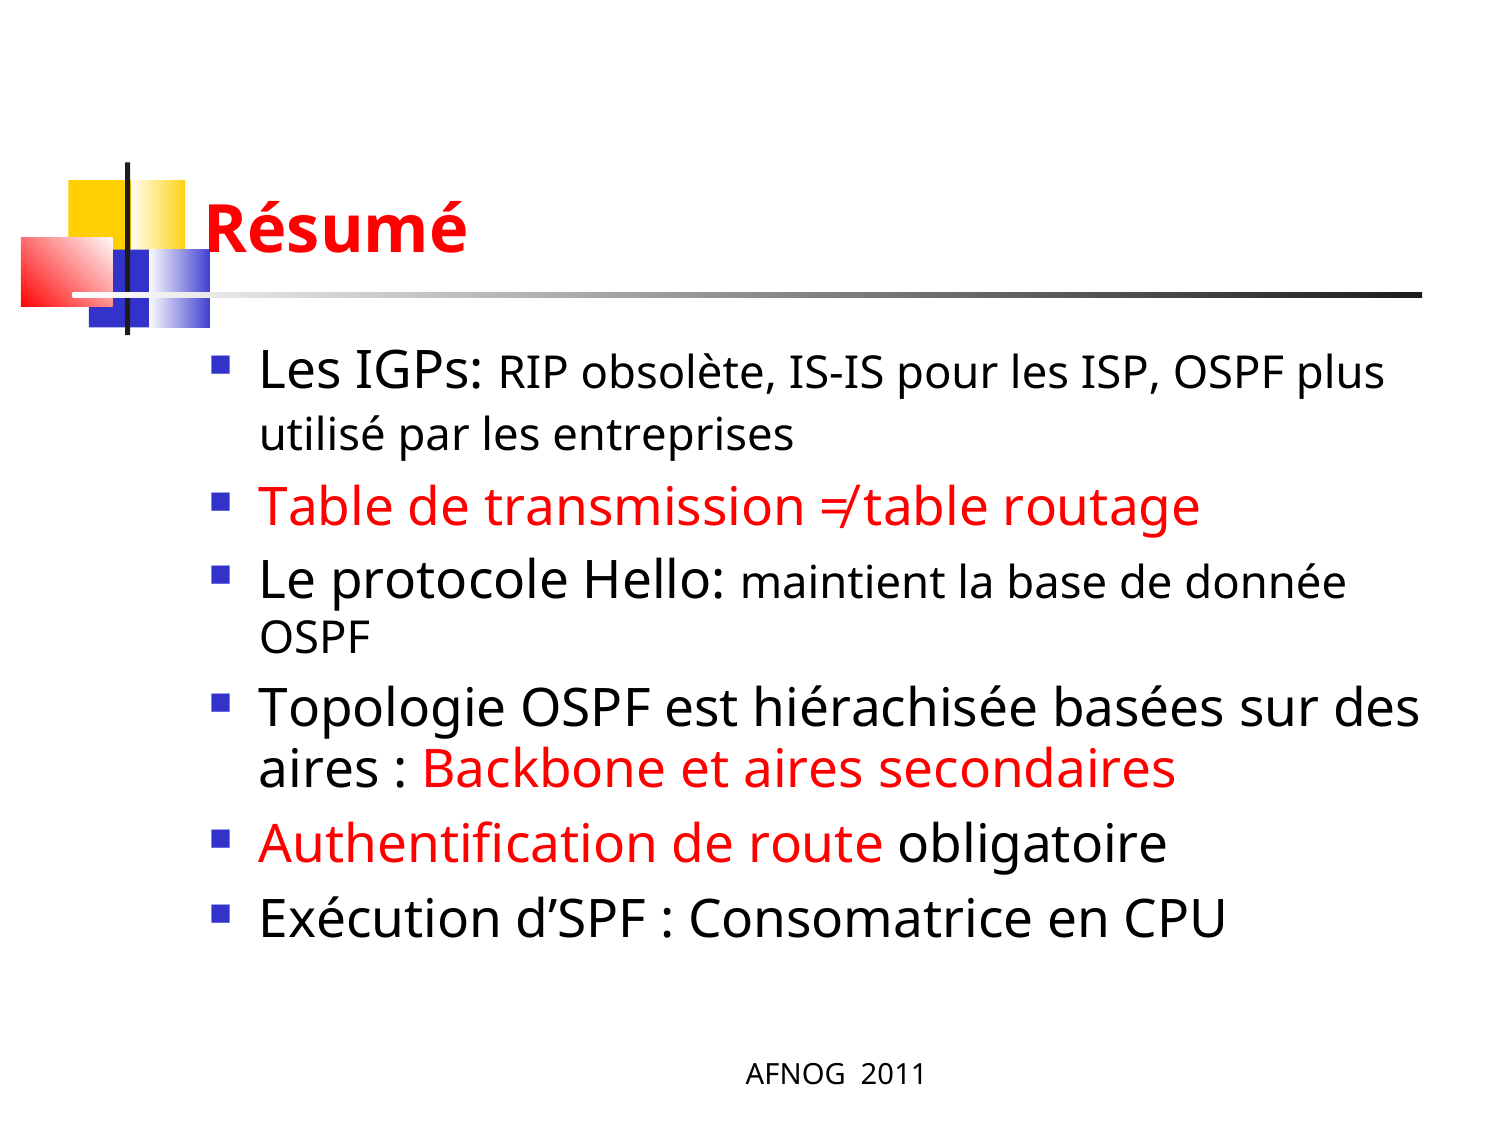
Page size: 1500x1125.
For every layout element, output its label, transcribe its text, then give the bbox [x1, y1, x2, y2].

title Résumé [188, 35, 1468, 276]
list Les IGPs: RIP obsolète, IS-IS pour les ISP, OSPF plus utilisé par les entreprises Table de transmission ≠ table routage Le protocole Hello: maintient la base de donnée OSPF Topologie OSPF est hiérachisée basées sur des aires : Backbone et aires secondaires Authentification de route obligatoire Exécution d’SPF : Consomatrice en CPU [193, 330, 1469, 961]
text_box AFNOG 2011 [599, 1024, 1074, 1099]
